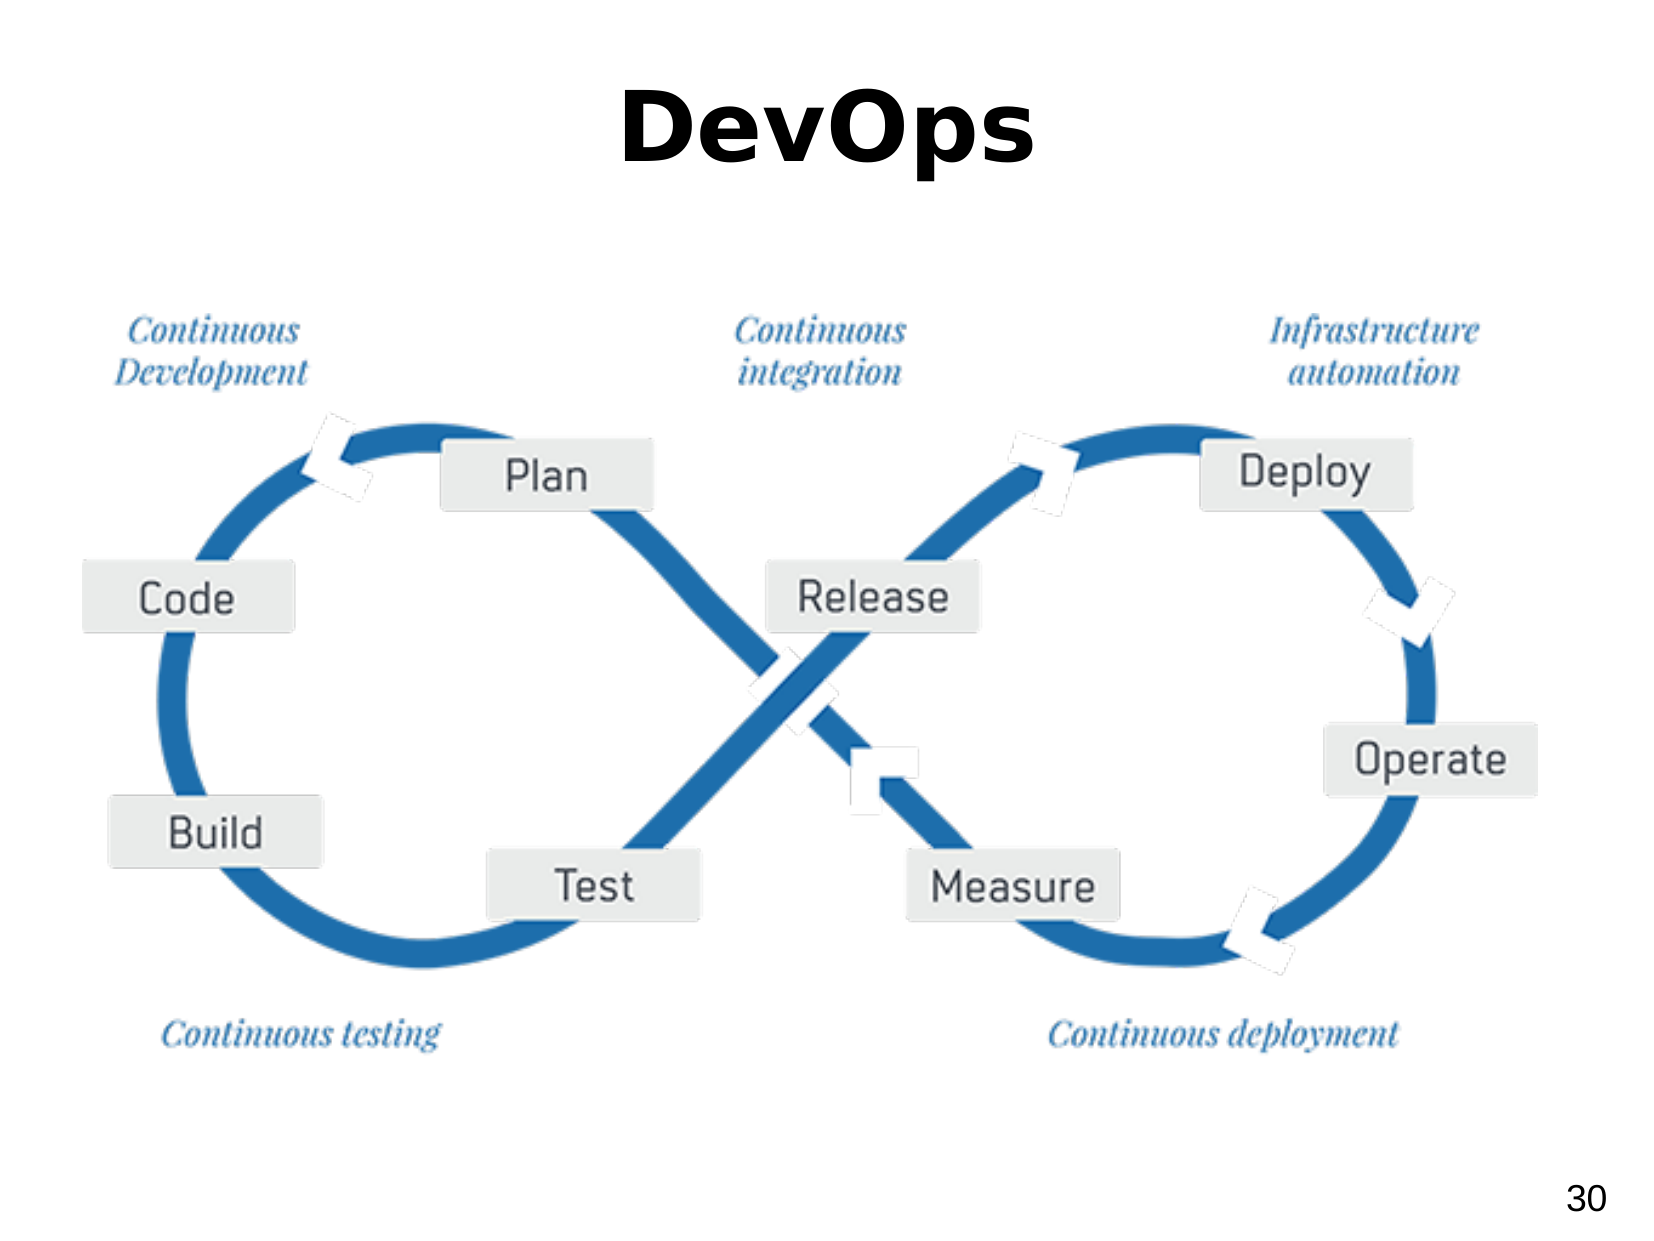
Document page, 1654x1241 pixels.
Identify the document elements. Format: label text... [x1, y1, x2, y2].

title DevOps [82, 49, 1571, 196]
picture [82, 313, 1538, 1097]
